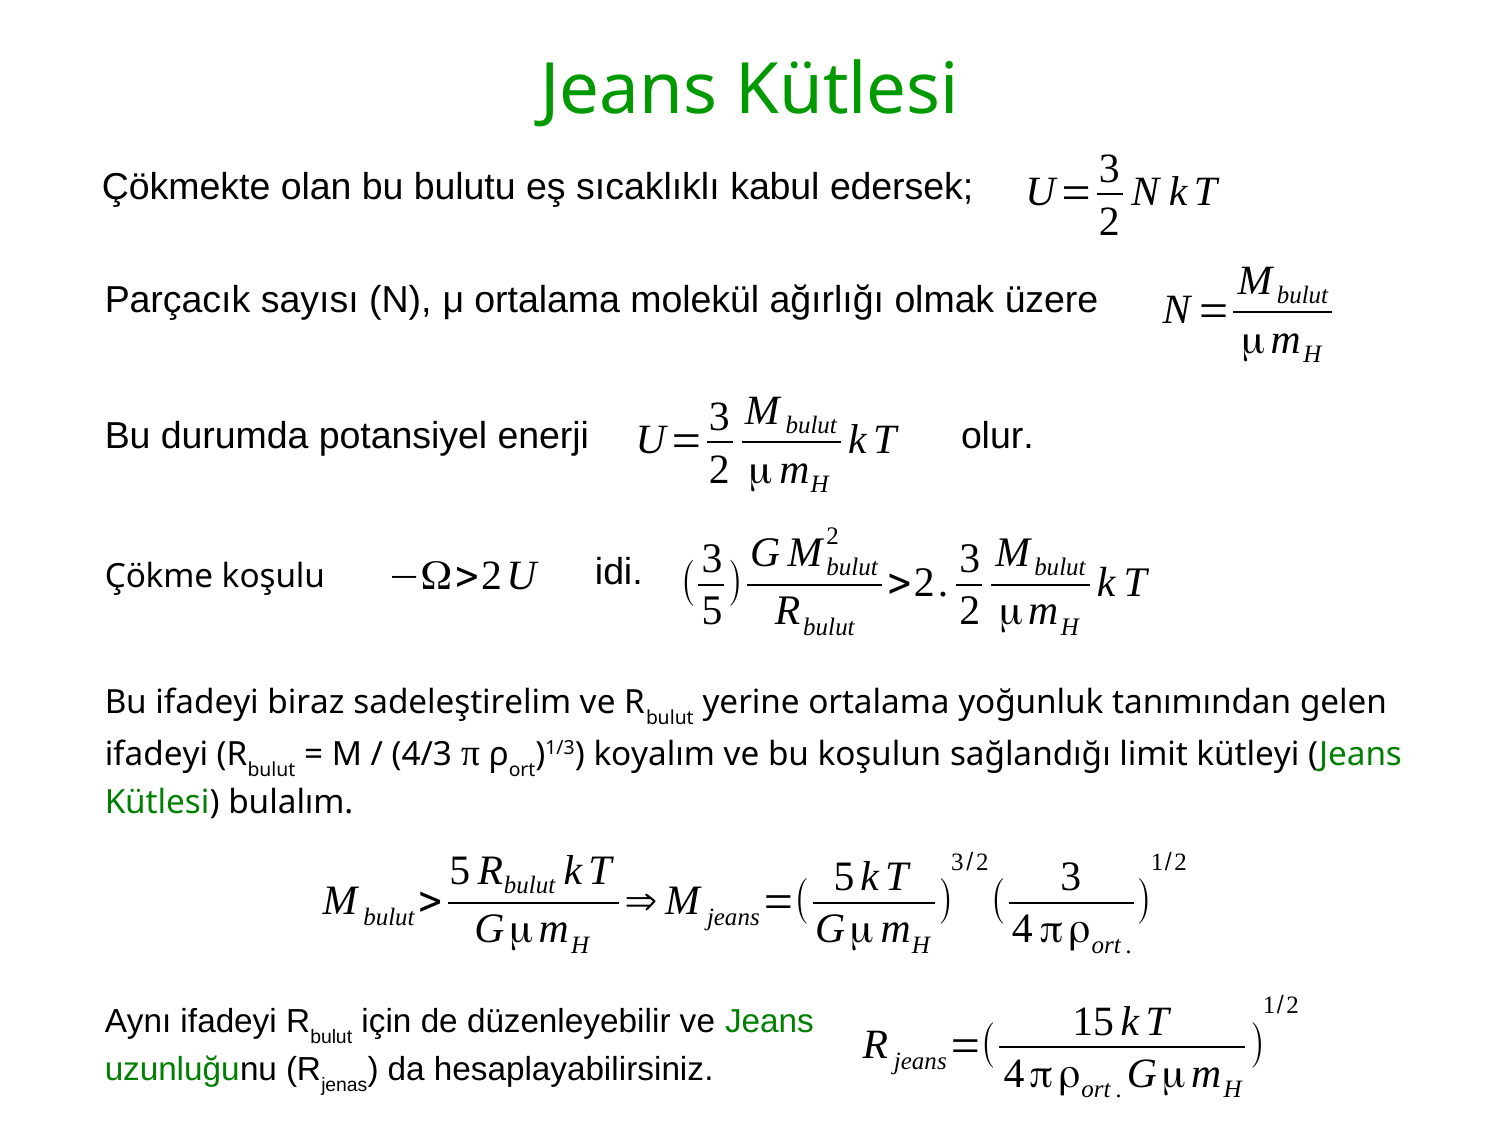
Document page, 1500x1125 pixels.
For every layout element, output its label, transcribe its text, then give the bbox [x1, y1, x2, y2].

chart [1154, 256, 1340, 369]
text_box Çökme koşulu [90, 546, 376, 607]
text_box Bu durumda potansiyel enerji [90, 403, 616, 479]
chart [381, 552, 548, 599]
text_box Parçacık sayısı (N), μ ortalama molekül ağırlığı olmak üzere [90, 267, 1126, 343]
text_box Bu ifadeyi biraz sadeleştirelim ve Rbulut yerine ortalama yoğunluk tanımından gelen ifadeyi (Rbulut = M / (4/3 π ρort)1/3) koyalım ve bu koşulun sağlandığı limit kütleyi (Jeans Kütlesi) bulalım. [90, 672, 1426, 829]
text_box Çökmekte olan bu bulutu eş sıcaklıklı kabul edersek; [87, 154, 1002, 260]
chart [1019, 144, 1228, 244]
text_box Aynı ifadeyi Rbulut için de düzenleyebilir ve Jeans uzunluğunu (Rjenas) da hesaplayabilirsiniz. [90, 991, 855, 1103]
chart [629, 386, 907, 499]
chart [675, 522, 1157, 641]
text_box idi. [580, 539, 661, 615]
chart [855, 991, 1305, 1104]
title Jeans Kütlesi [75, 21, 1426, 150]
text_box olur. [946, 403, 1126, 479]
chart [315, 846, 1193, 959]
